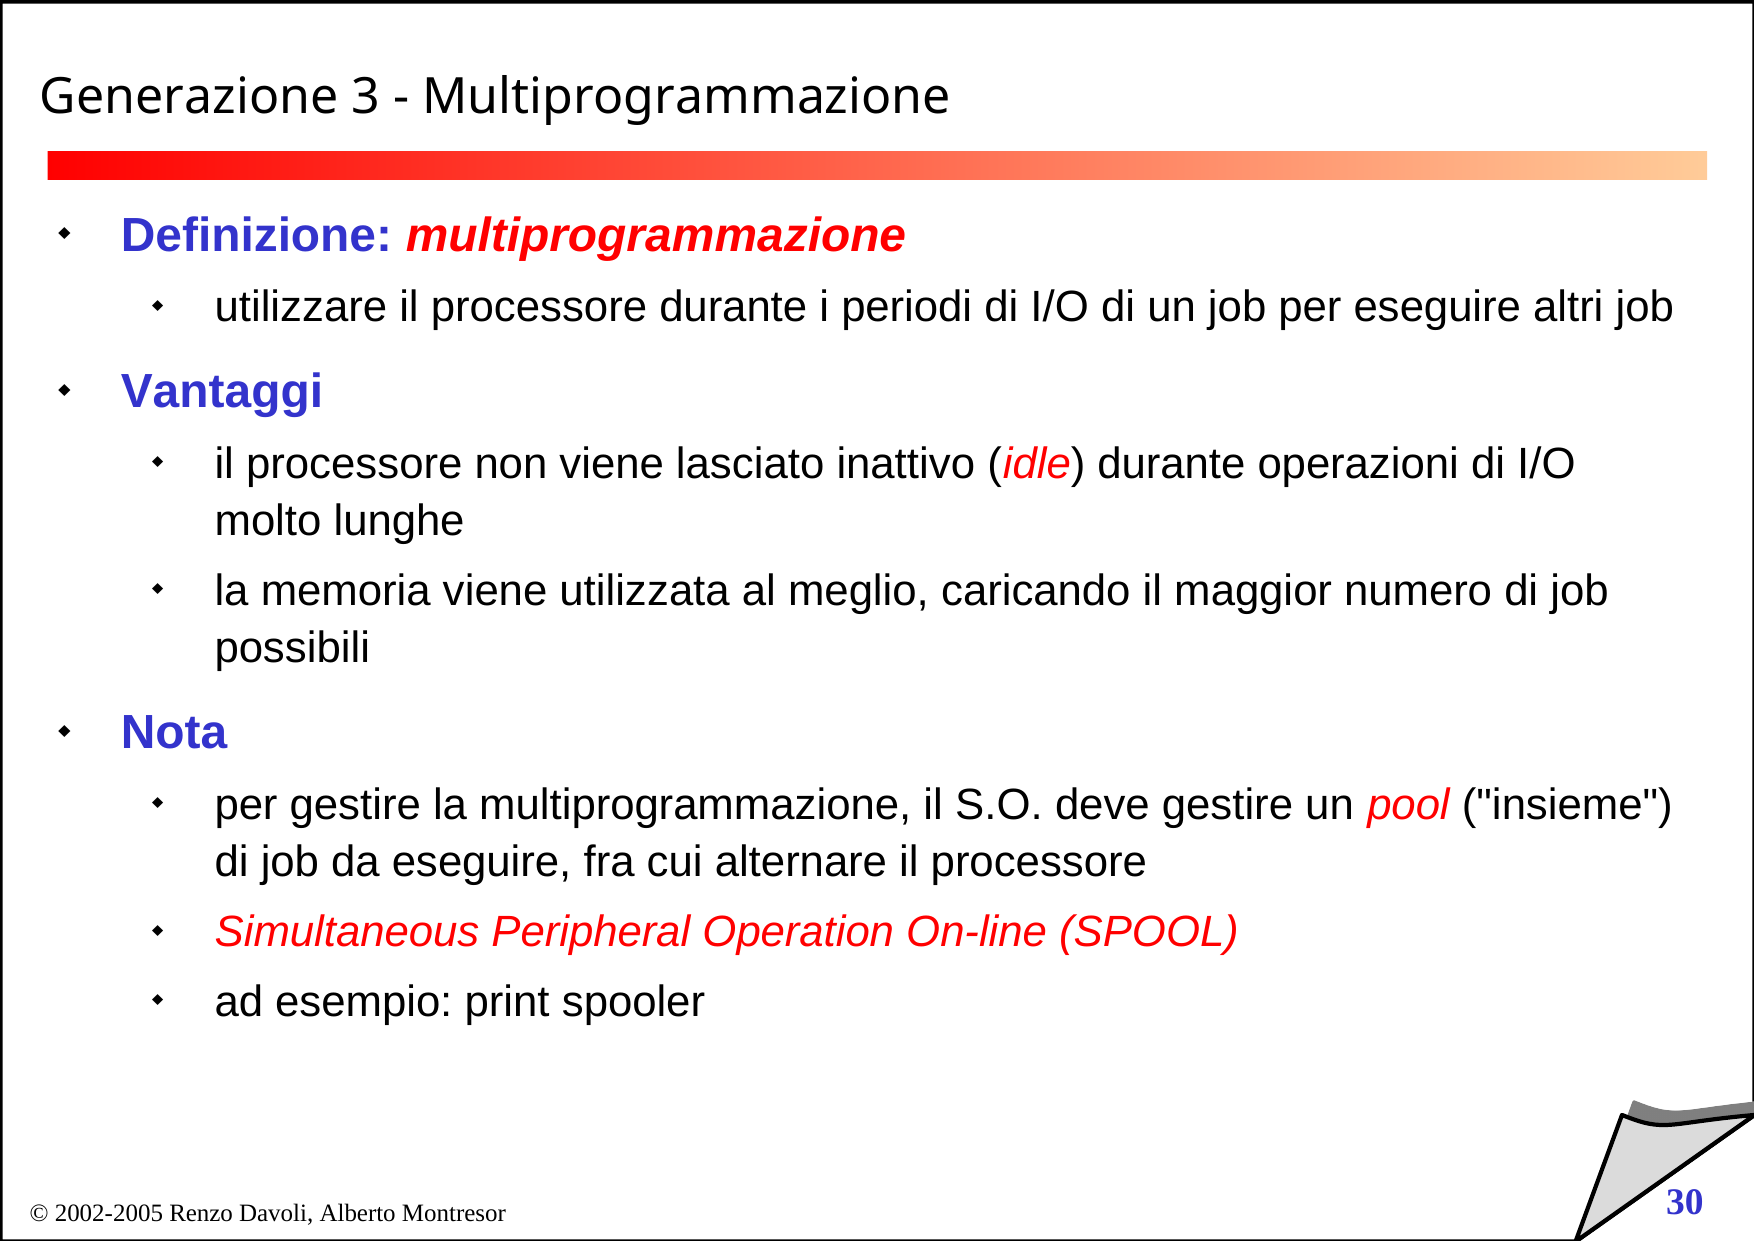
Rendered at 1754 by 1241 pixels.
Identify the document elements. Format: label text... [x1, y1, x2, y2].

title Generazione 3 - Multiprogrammazione [40, 49, 1713, 144]
list Definizione: multiprogrammazione utilizzare il processore durante i periodi di I/O di un job per eseguire altri job Vantaggi il processore non viene lasciato inattivo (idle) durante operazioni di I/O molto lunghe la memoria viene utilizzata al meglio, caricando il maggior numero di job possibili Nota per gestire la multiprogrammazione, il S.O. deve gestire un pool ("insieme") di job da eseguire, fra cui alternare il processore Simultaneous Peripheral Operation On-line (SPOOL) ad esempio: print spooler [58, 206, 1696, 1173]
